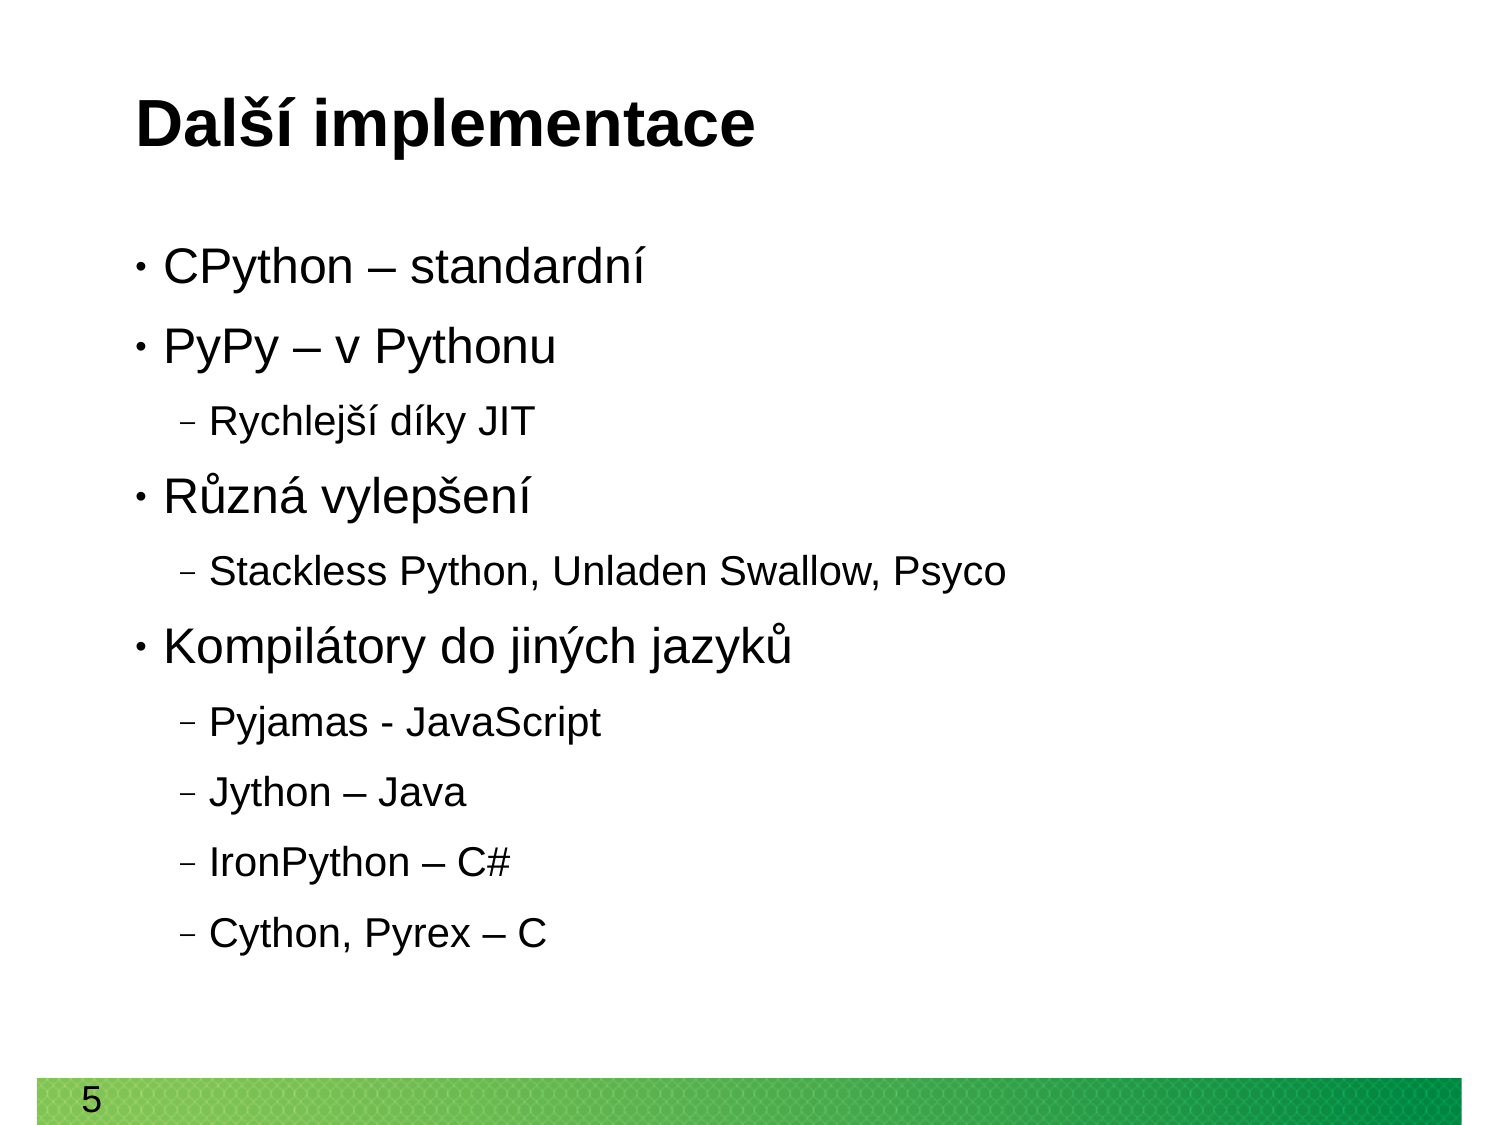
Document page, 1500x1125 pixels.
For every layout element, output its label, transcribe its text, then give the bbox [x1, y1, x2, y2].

picture [36, 1078, 1462, 1125]
title Další implementace [135, 41, 1372, 204]
list CPython – standardní PyPy – v Pythonu Rychlejší díky JIT Různá vylepšení Stackless Python, Unladen Swallow, Psyco Kompilátory do jiných jazyků Pyjamas - JavaScript Jython – Java IronPython – C# Cython, Pyrex – C [135, 238, 1372, 982]
